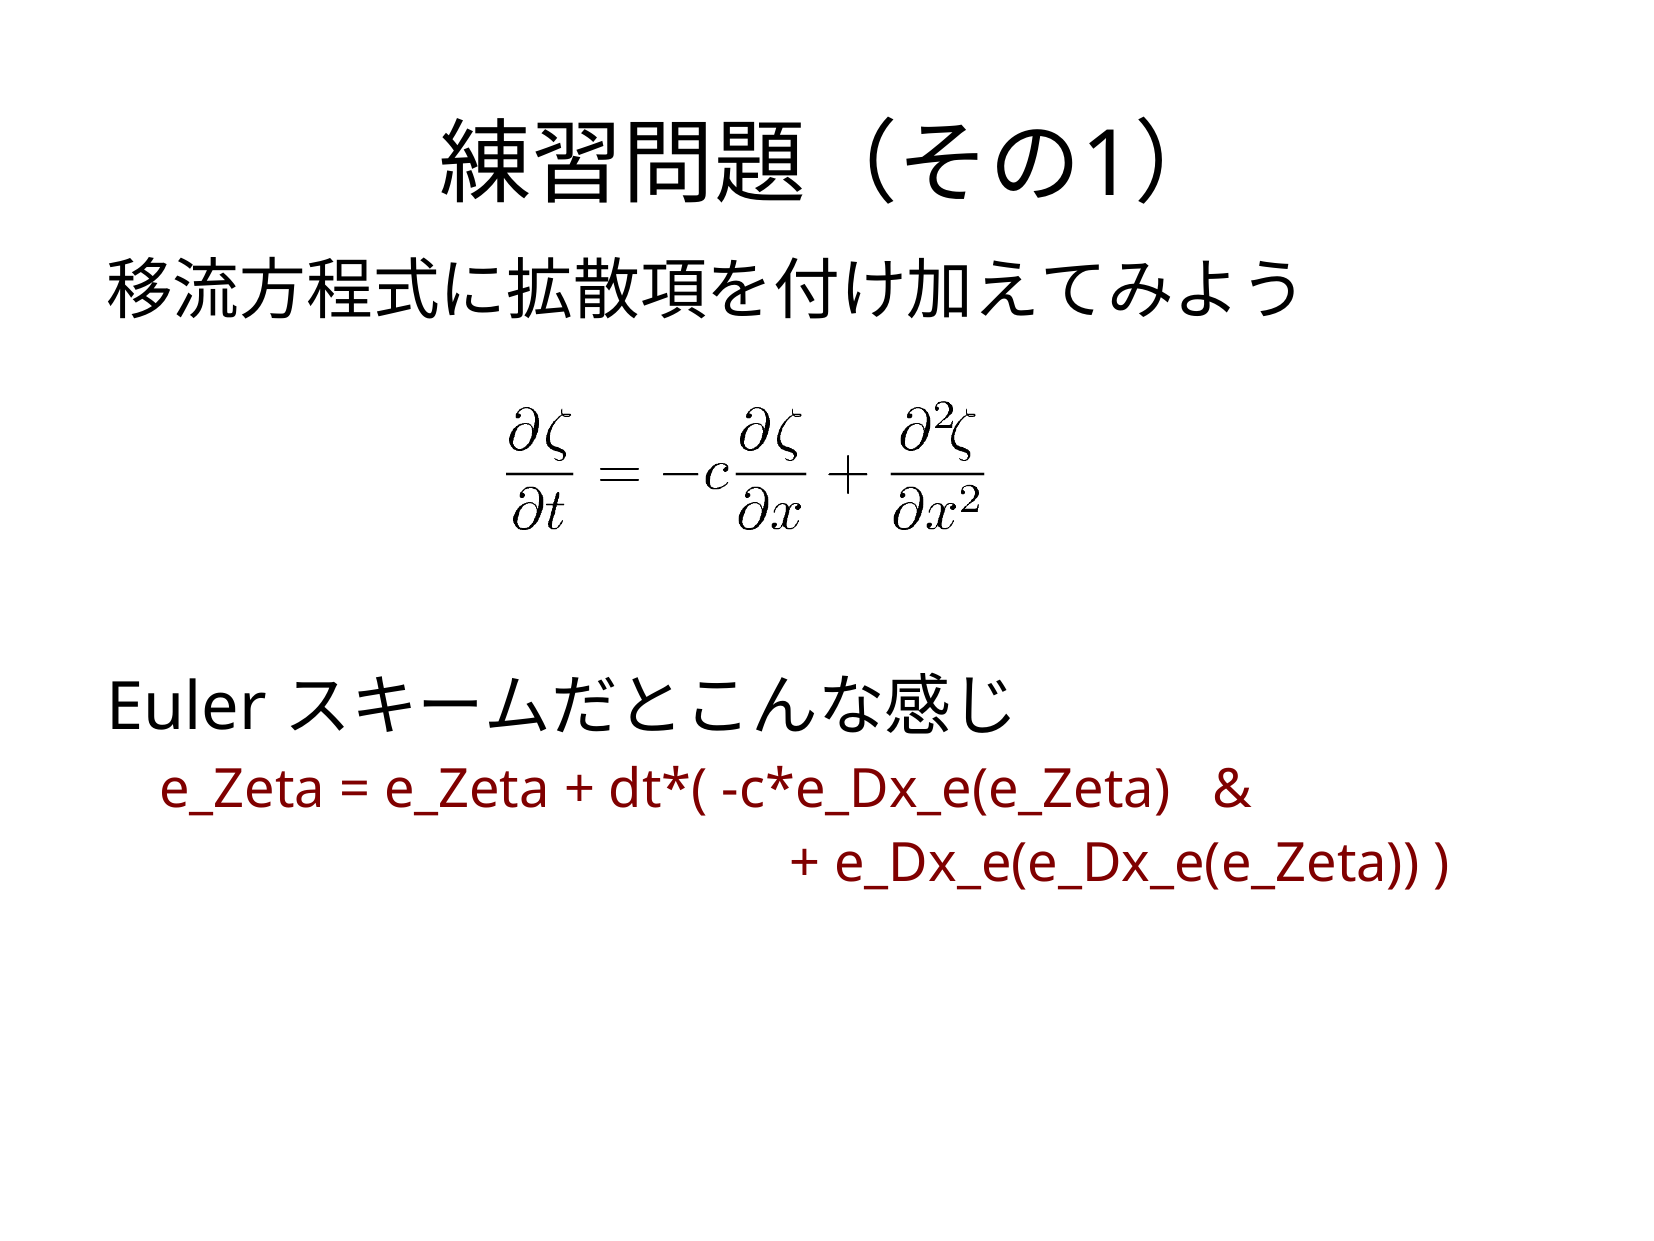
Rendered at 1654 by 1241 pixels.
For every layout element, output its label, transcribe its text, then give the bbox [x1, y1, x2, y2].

list 移流方程式に拡散項を付け加えてみよう Euler スキームだとこんな感じ e_Zeta = e_Zeta + dt*( -c*e_Dx_e(e_Zeta) & + e_Dx_e(e_Dx_e(e_Zeta)) ) [88, 236, 1577, 1040]
picture [501, 397, 992, 532]
title 練習問題（その1） [88, 59, 1577, 236]
